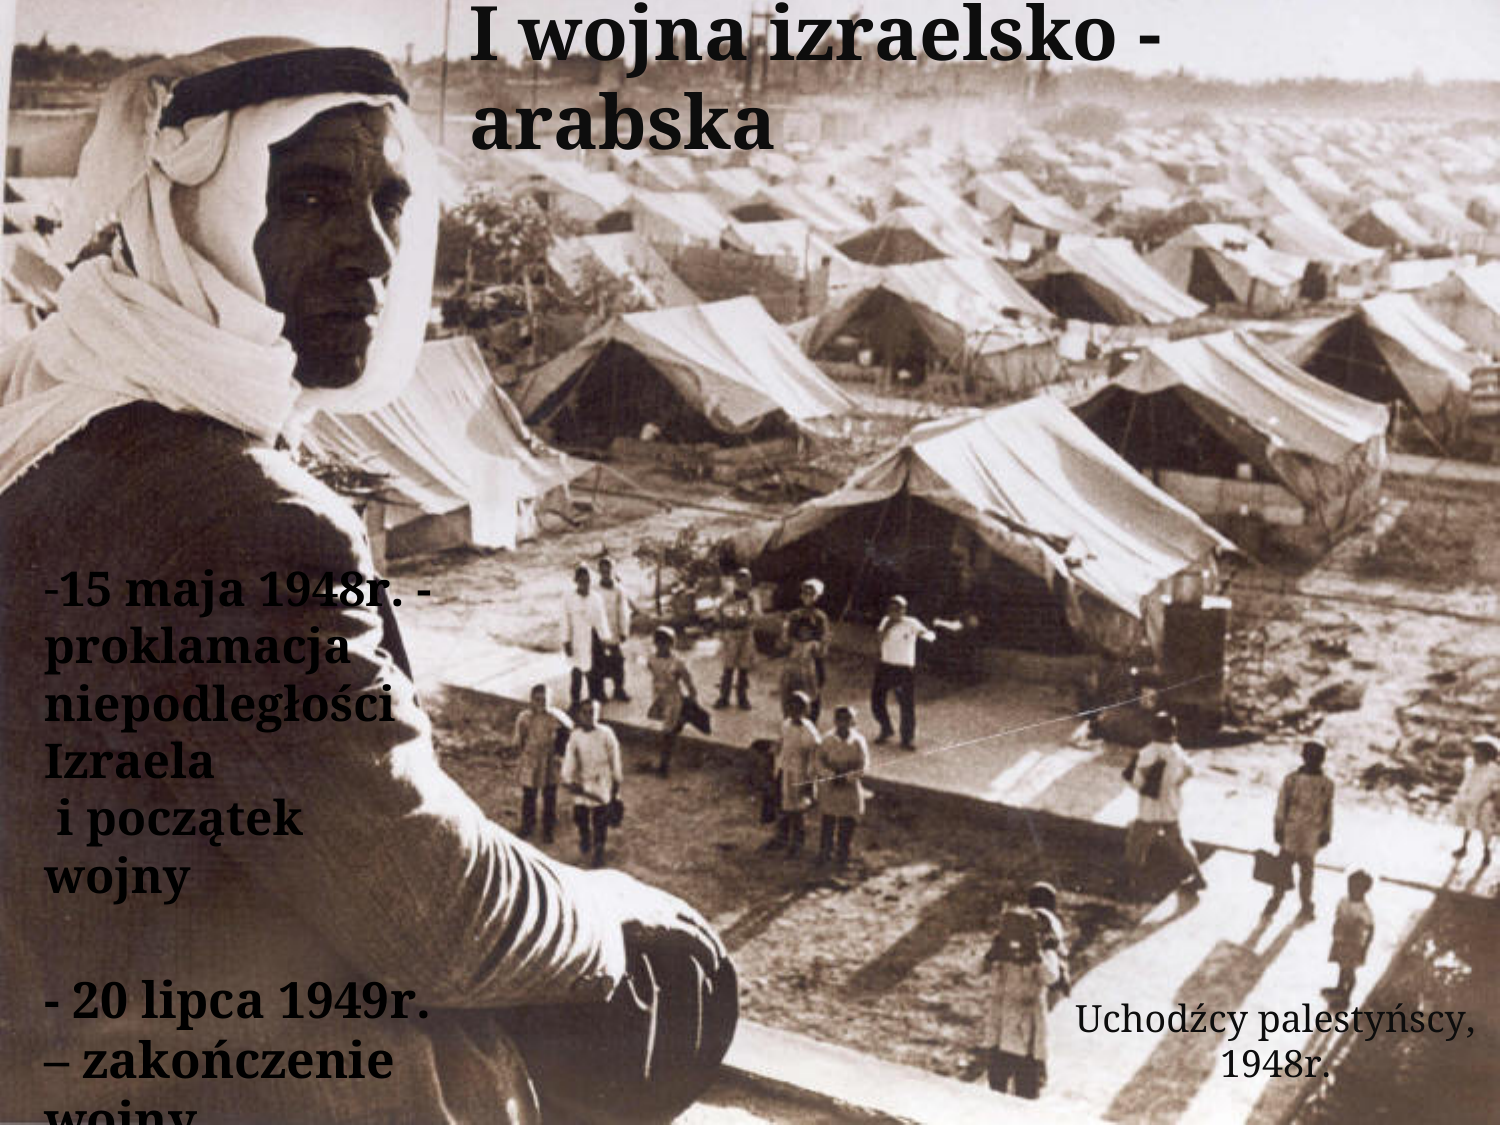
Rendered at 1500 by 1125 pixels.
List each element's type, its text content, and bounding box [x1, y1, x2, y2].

text_box Uchodźcy palestyńscy, 1948r. [1052, 987, 1500, 1125]
text_box 15 maja 1948r. - proklamacja niepodległości Izraela i początek wojny - 20 lipca 1949r. – zakończenie wojny [29, 550, 455, 1125]
text_box I wojna izraelsko -arabska [454, 24, 1459, 173]
picture [0, 0, 1500, 1125]
